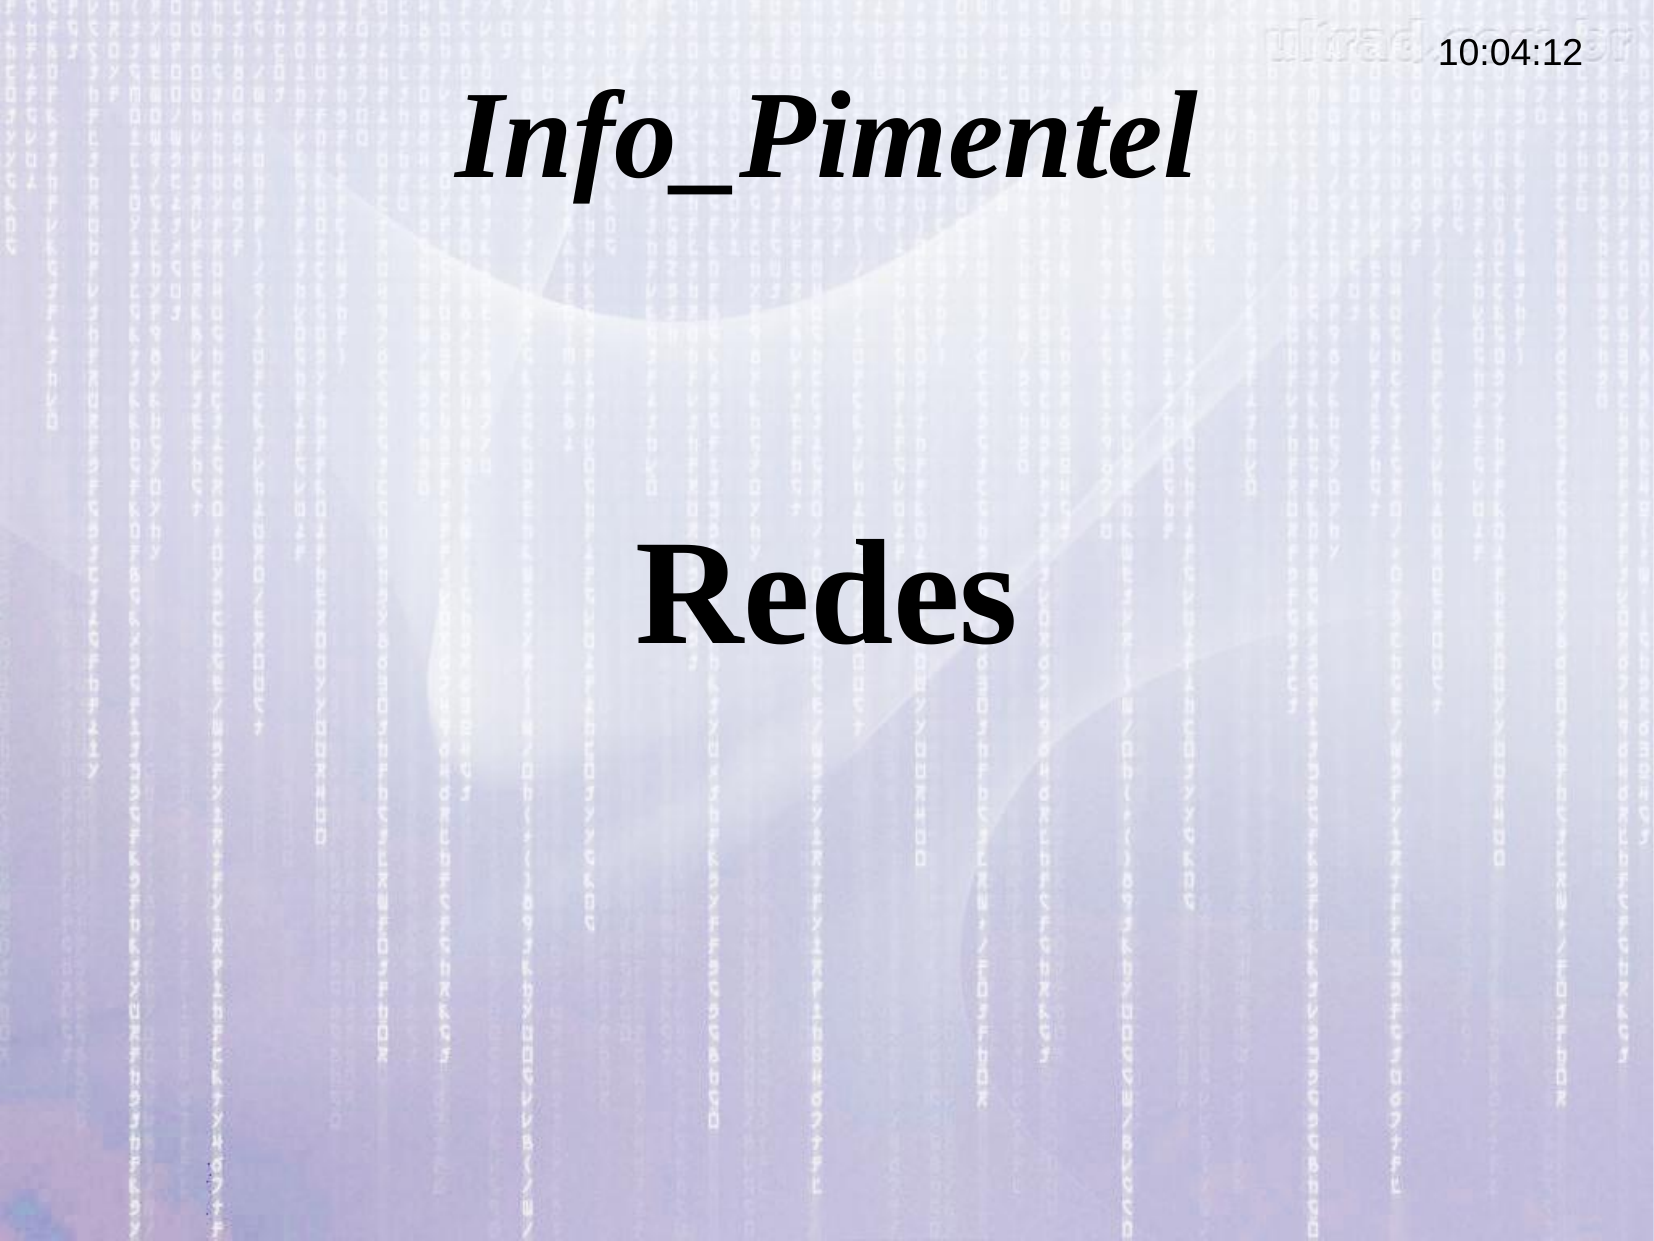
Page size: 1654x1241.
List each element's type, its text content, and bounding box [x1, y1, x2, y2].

picture [0, 0, 1654, 1241]
text_box Info_Pimentel Redes [29, 59, 1625, 1099]
text_box 09:49:07 [1423, 23, 1631, 94]
